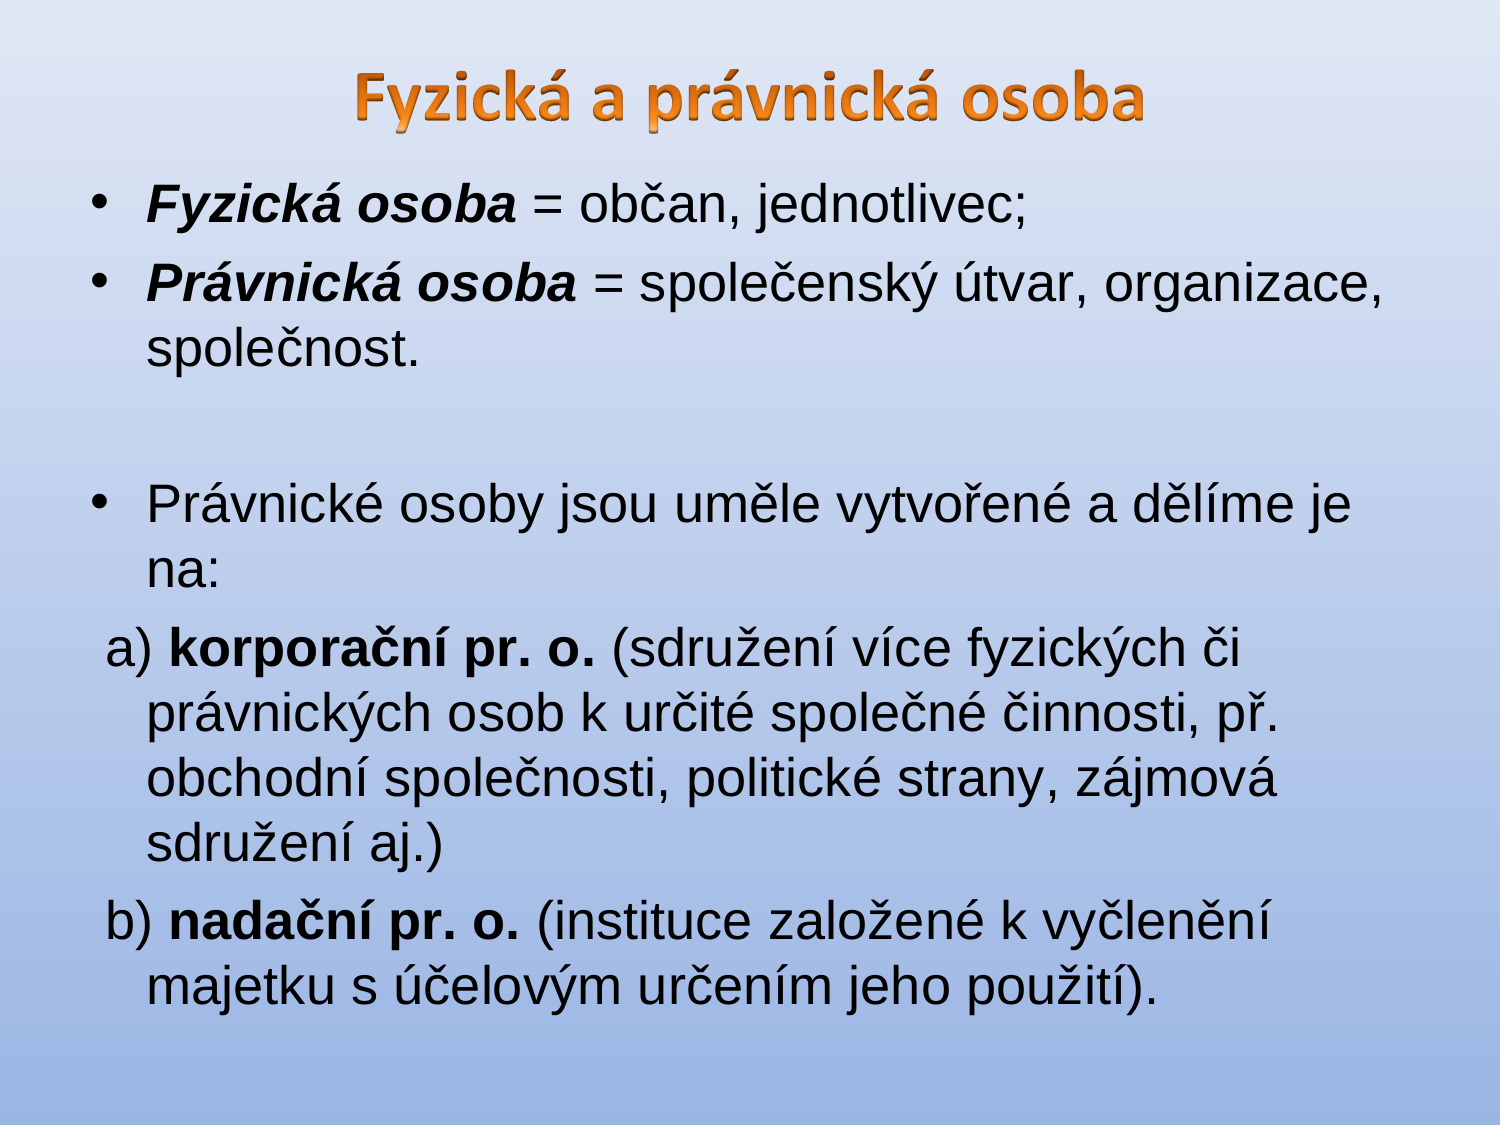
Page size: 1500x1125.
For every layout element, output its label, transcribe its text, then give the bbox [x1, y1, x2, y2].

picture [132, 28, 1368, 186]
list Fyzická osoba = občan, jednotlivec; Právnická osoba = společenský útvar, organizace, společnost. Právnické osoby jsou uměle vytvořené a dělíme je na: a) korporační pr. o. (sdružení více fyzických či právnických osob k určité společné činnosti, př. obchodní společnosti, politické strany, zájmová sdružení aj.) b) nadační pr. o. (instituce založené k vyčlenění majetku s účelovým určením jeho použití). [75, 160, 1426, 1102]
